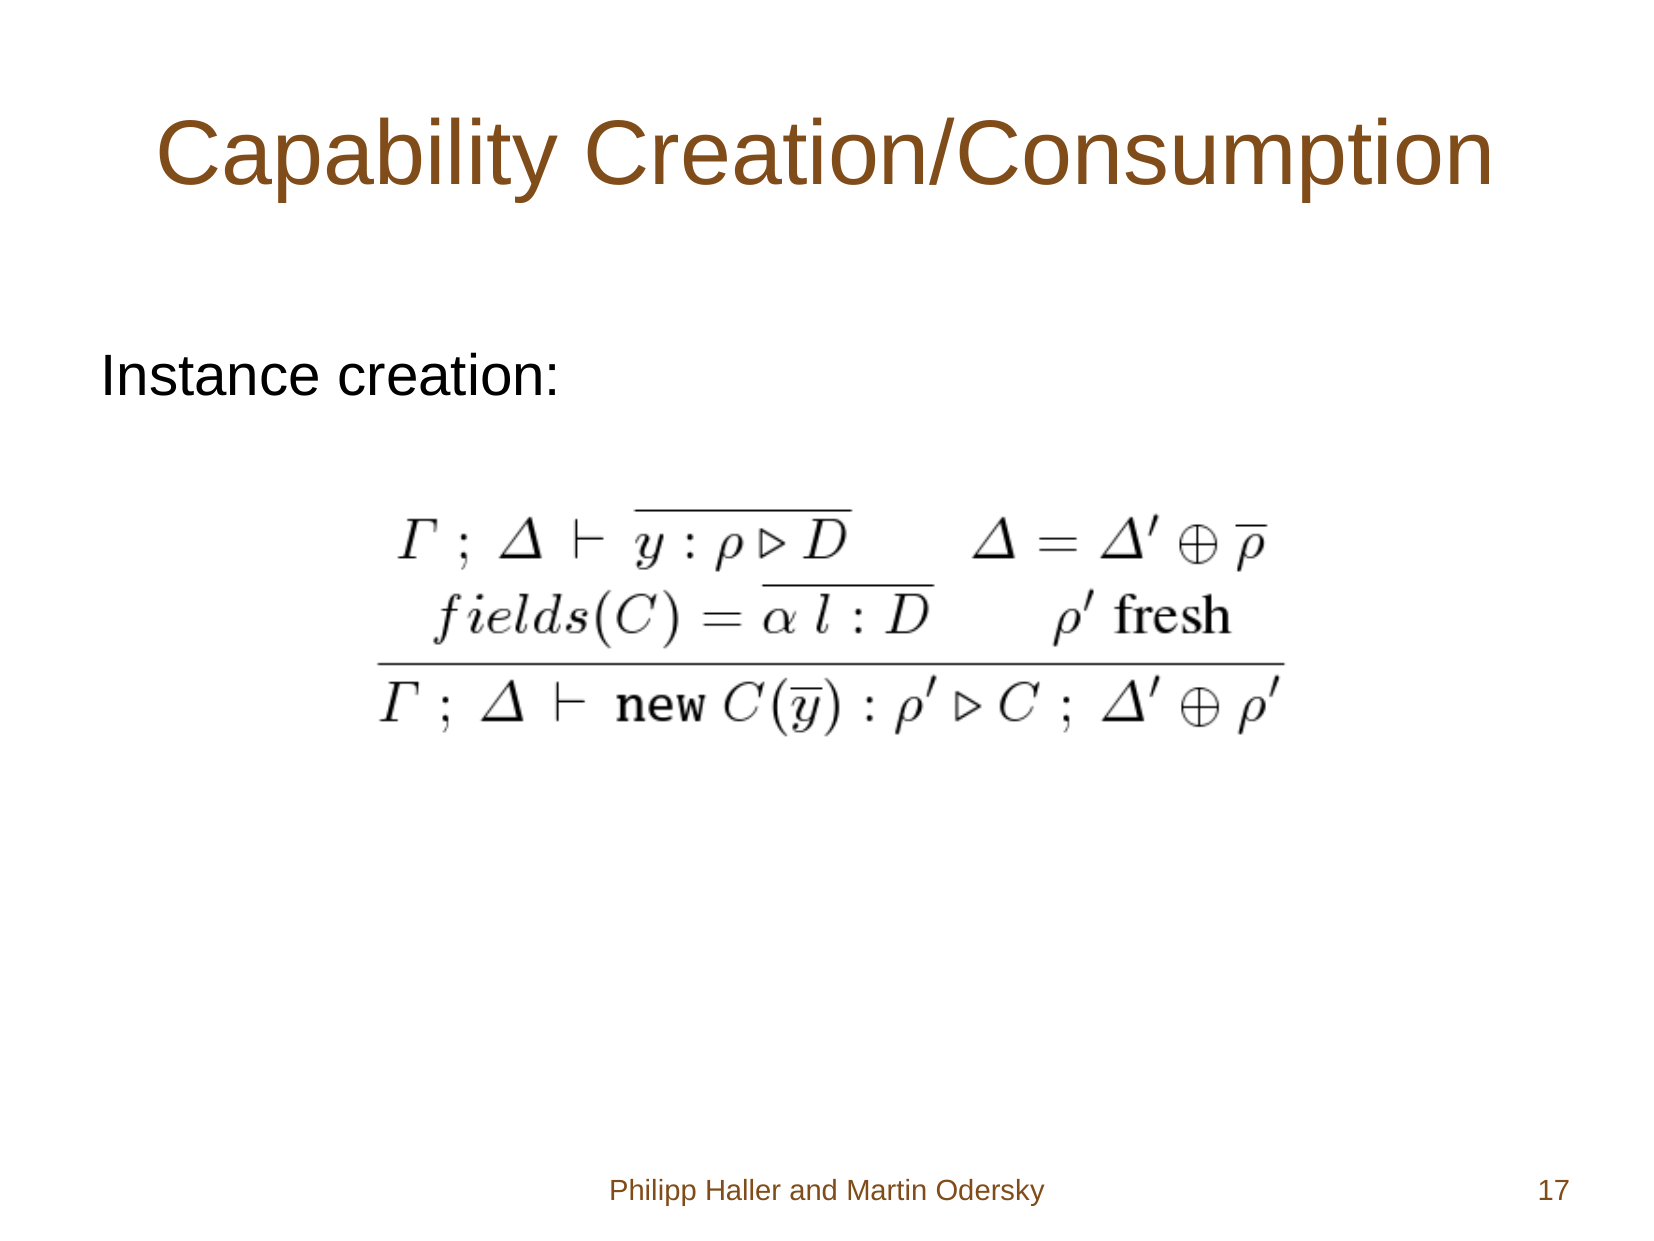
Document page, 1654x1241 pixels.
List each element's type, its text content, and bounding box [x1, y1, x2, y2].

list Instance creation: [82, 248, 1571, 1118]
picture [344, 482, 1309, 759]
title Capability Creation/Consumption [82, 56, 1571, 248]
